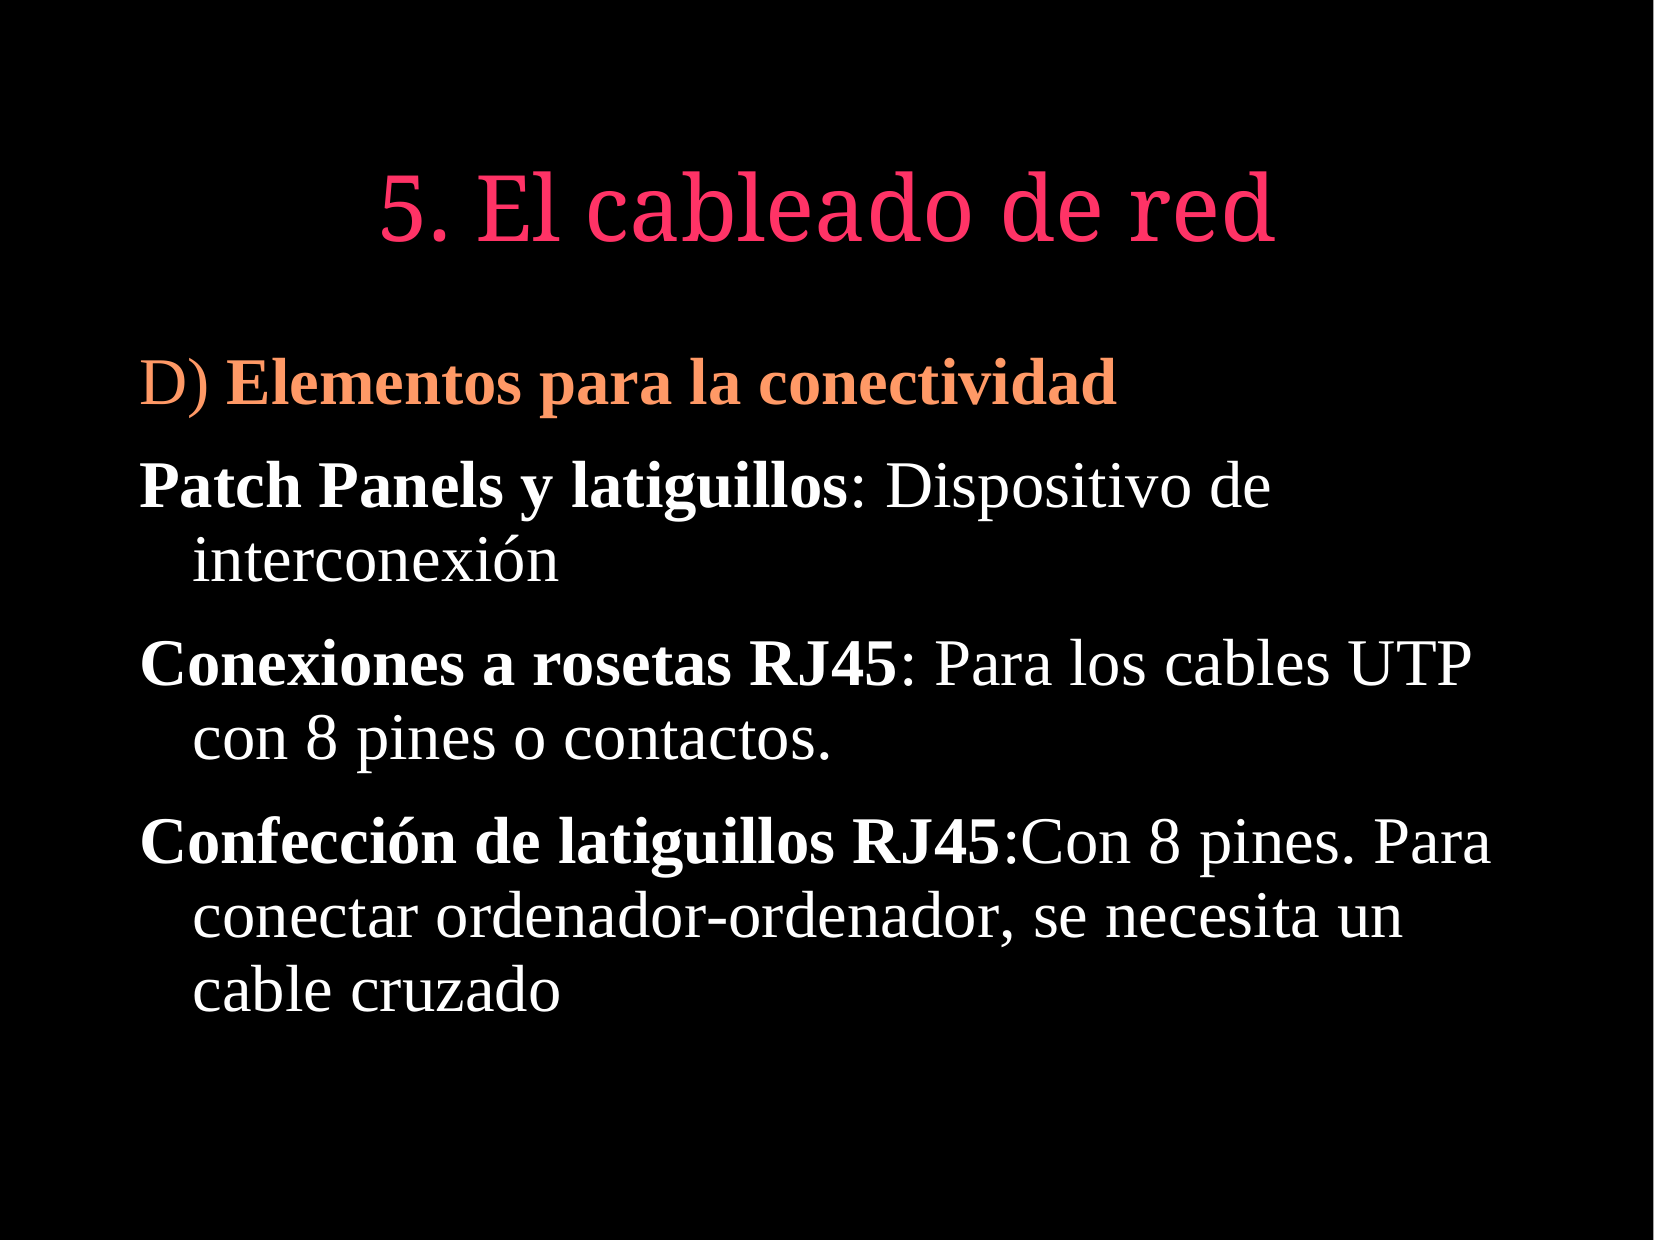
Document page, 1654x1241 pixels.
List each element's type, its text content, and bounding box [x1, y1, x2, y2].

title 5. El cableado de red [121, 102, 1534, 311]
list D) Elementos para la conectividad Patch Panels y latiguillos: Dispositivo de interconexión Conexiones a rosetas RJ45: Para los cables UTP con 8 pines o contactos. Confección de latiguillos RJ45:Con 8 pines. Para conectar ordenador-ordenador, se necesita un cable cruzado [121, 344, 1534, 1026]
